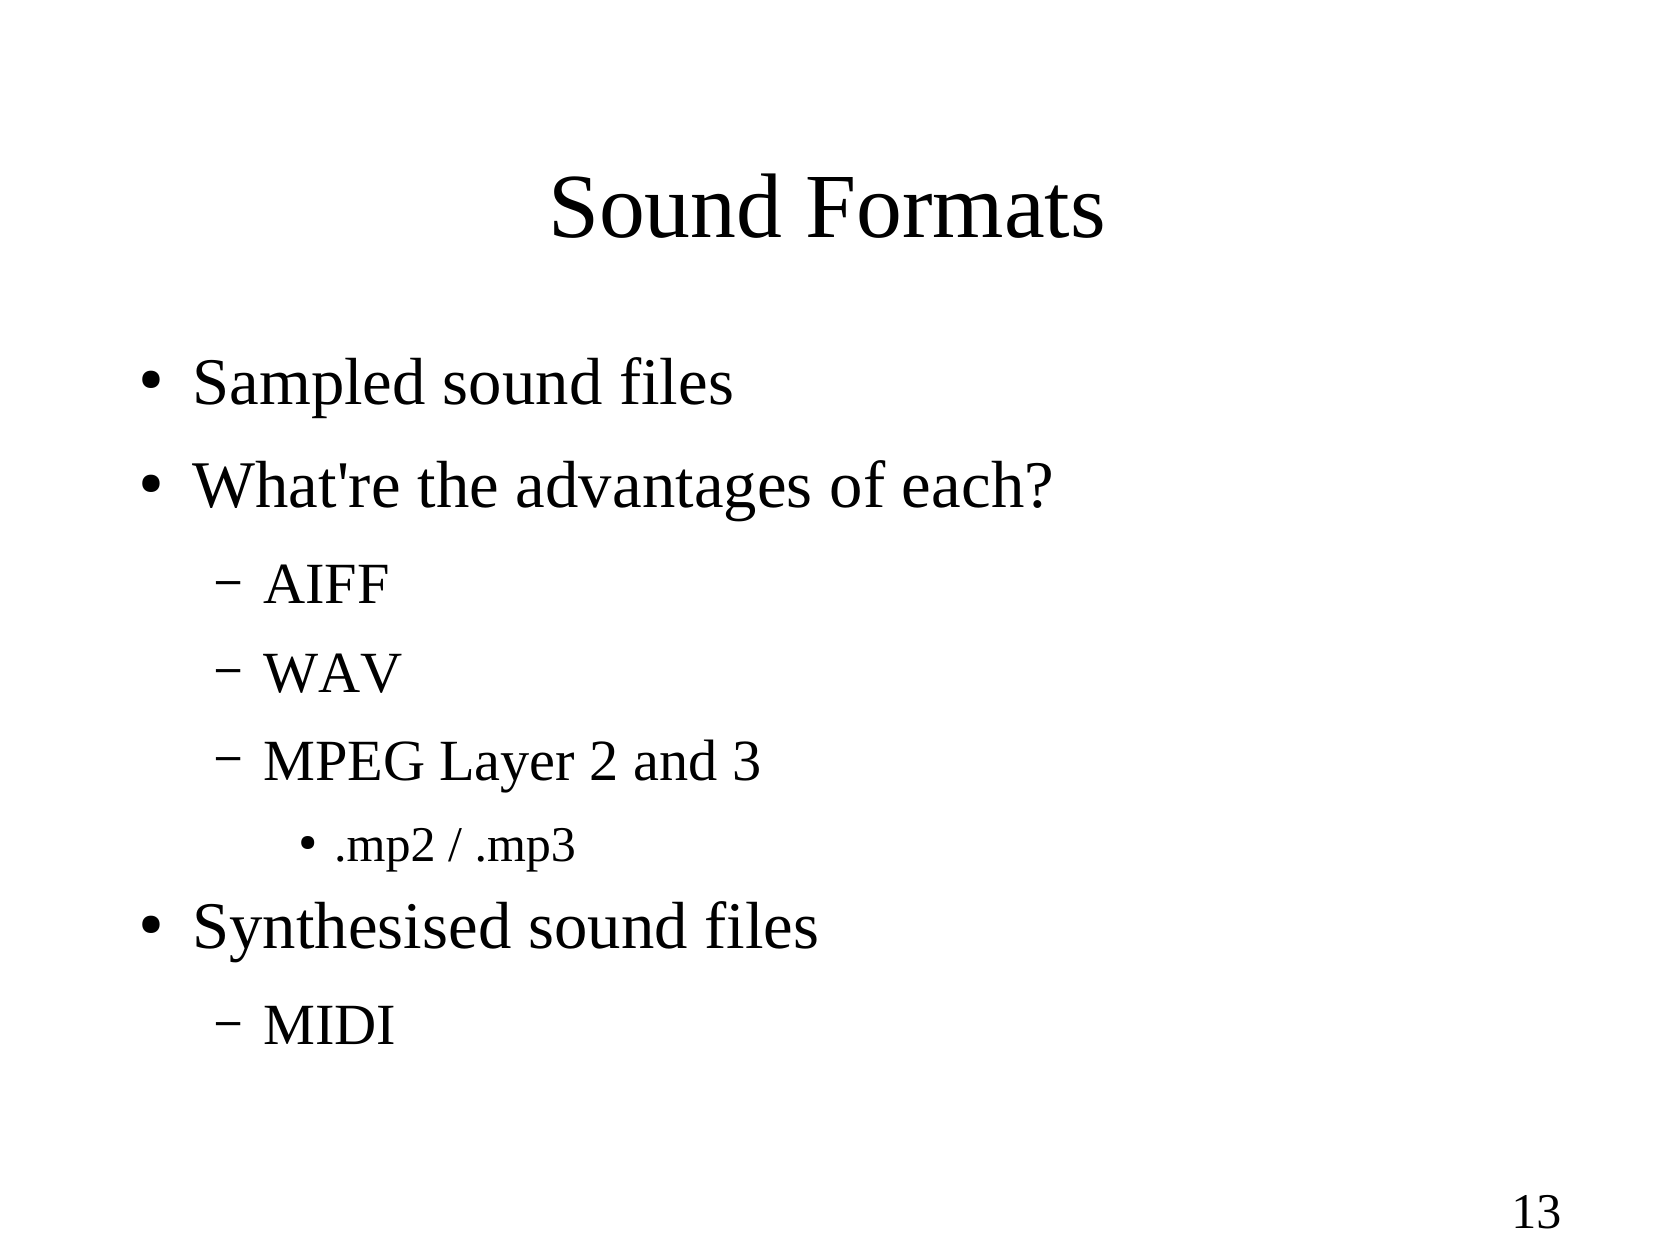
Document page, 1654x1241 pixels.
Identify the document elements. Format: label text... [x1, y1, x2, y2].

title Sound Formats [121, 102, 1534, 311]
list Sampled sound files What're the advantages of each? AIFF WAV MPEG Layer 2 and 3 .mp2 / .mp3 Synthesised sound files MIDI [121, 344, 1534, 1127]
text_box <number> [1511, 1183, 1654, 1241]
